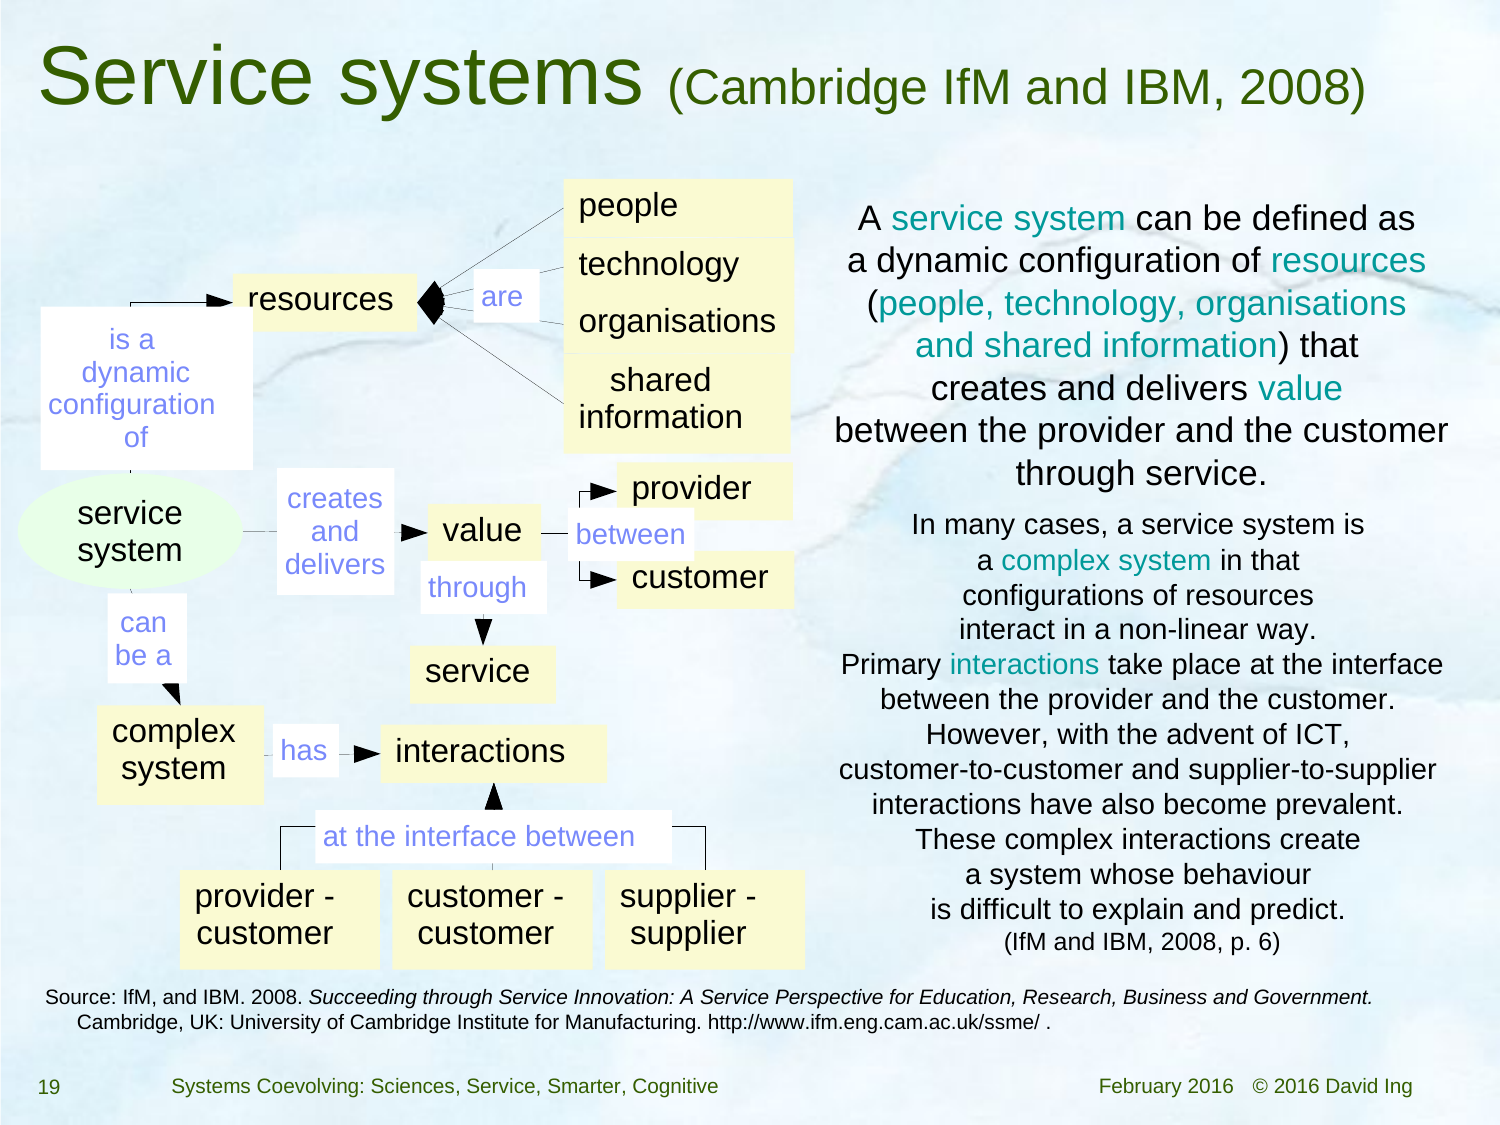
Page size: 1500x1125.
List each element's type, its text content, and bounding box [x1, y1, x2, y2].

text_box In many cases, a service system is a complex system in that configurations of resources interact in a non-linear way. Primary interactions take place at the interface between the provider and the customer. However, with the advent of ICT, customer-to-customer and supplier-to-supplier interactions have also become prevalent. These complex interactions create a system whose behaviour is difficult to explain and predict. (IfM and IBM, 2008, p. 6) [824, 498, 1483, 1019]
text_box through [420, 560, 547, 615]
text_box technology [563, 237, 795, 295]
text_box supplier - supplier [605, 870, 806, 970]
text_box Source: IfM, and IBM. 2008. Succeeding through Service Innovation: A Service Perspective for Education, Research, Business and Government. Cambridge, UK: University of Cambridge Institute for Manufacturing. http://www.ifm.eng.cam.ac.uk/ssme/ . - [30, 976, 1427, 1052]
text_box A service system can be defined as a dynamic configuration of resources (people, technology, organisations and shared information) that creates and delivers value between the provider and the customer through service. [819, 187, 1480, 538]
text_box between [568, 507, 695, 562]
title Service systems (Cambridge IfM and IBM, 2008) [37, 37, 1463, 152]
text_box provider - customer [179, 870, 380, 970]
text_box creates and delivers [277, 468, 395, 595]
text_box customer - customer [392, 870, 593, 970]
text_box value [427, 503, 542, 560]
text_box resources [232, 273, 418, 332]
text_box service [410, 645, 556, 704]
text_box interactions [380, 724, 608, 783]
text_box are [473, 269, 540, 323]
text_box organisations [563, 295, 795, 354]
text_box has [272, 723, 339, 778]
text_box can be a [107, 593, 187, 684]
text_box people [563, 178, 793, 237]
text_box customer [616, 550, 795, 609]
text_box shared information [563, 354, 791, 454]
text_box provider [616, 462, 793, 521]
text_box complex system [97, 705, 265, 805]
picture [0, 0, 1500, 1125]
text_box service system [17, 473, 243, 590]
text_box is a dynamic configuration of [40, 306, 253, 471]
text_box at the interface between [315, 810, 672, 864]
